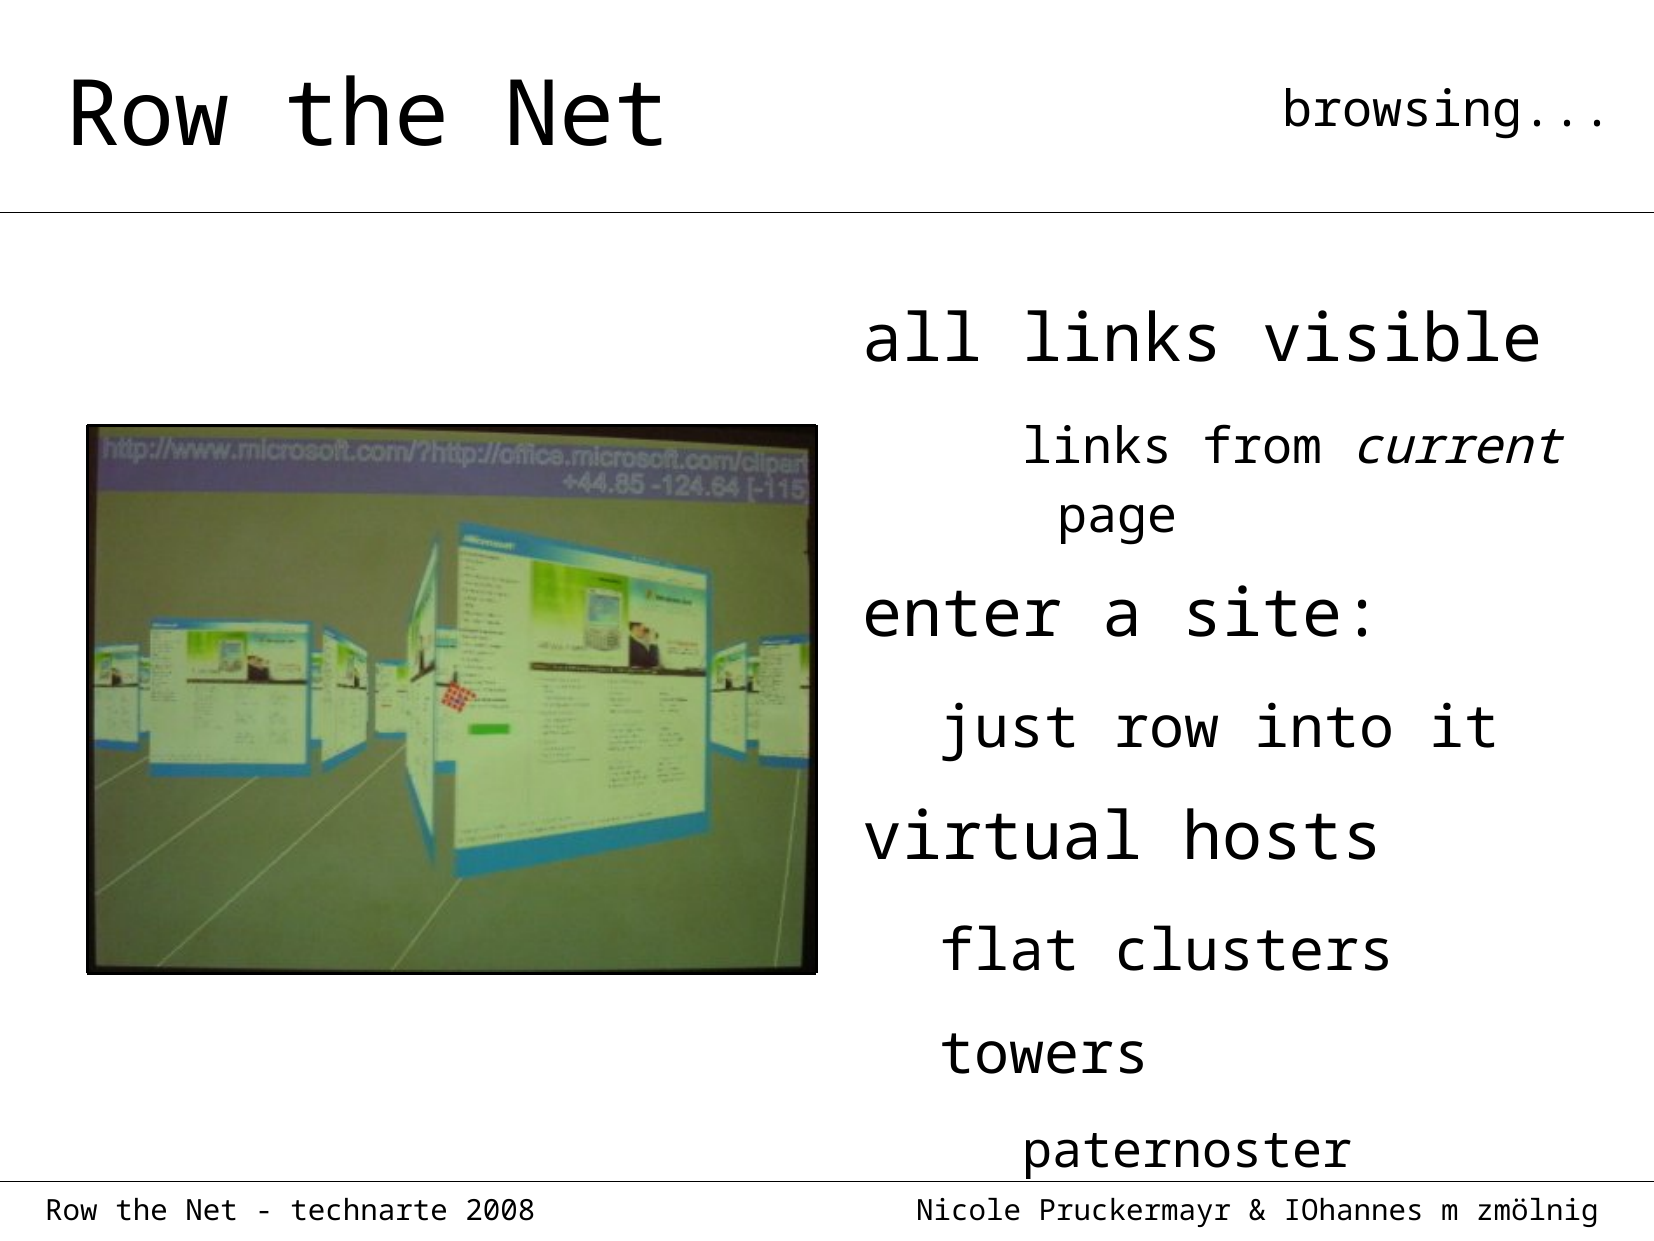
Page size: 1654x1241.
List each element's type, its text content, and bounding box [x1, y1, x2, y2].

picture [88, 426, 815, 972]
title browsing... [750, 72, 1613, 142]
list all links visible links from current page enter a site: just row into it virtual hosts flat clusters towers paternoster [845, 290, 1572, 1155]
